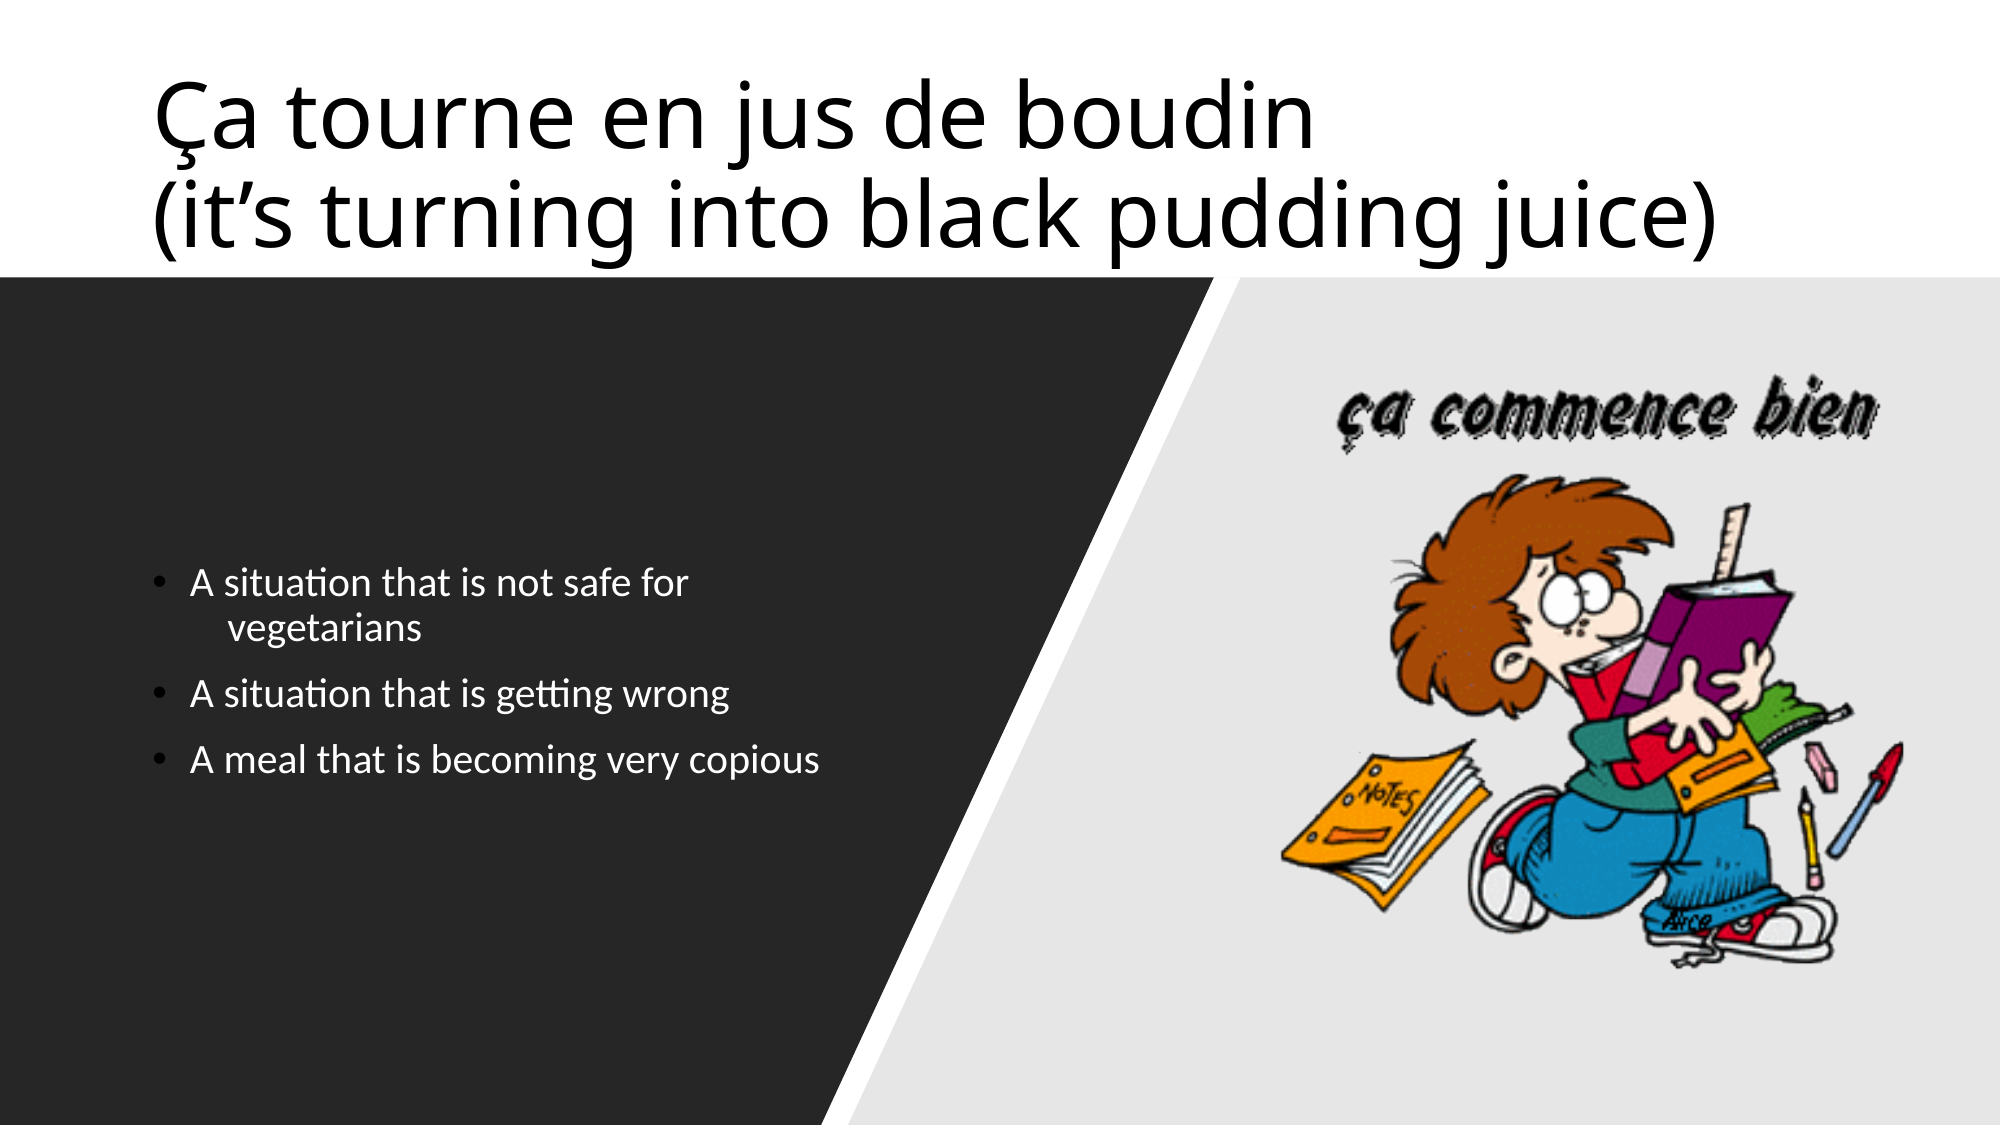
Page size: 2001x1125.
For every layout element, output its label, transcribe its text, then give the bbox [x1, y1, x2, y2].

picture [1240, 355, 1946, 988]
text_box [847, 277, 2000, 1125]
text_box [0, 277, 1214, 1125]
list A situation that is not safe for vegetarians A situation that is getting wrong A meal that is becoming very copious [137, 330, 846, 1014]
title Ça tourne en jus de boudin (it’s turning into black pudding juice) [137, 59, 1863, 278]
